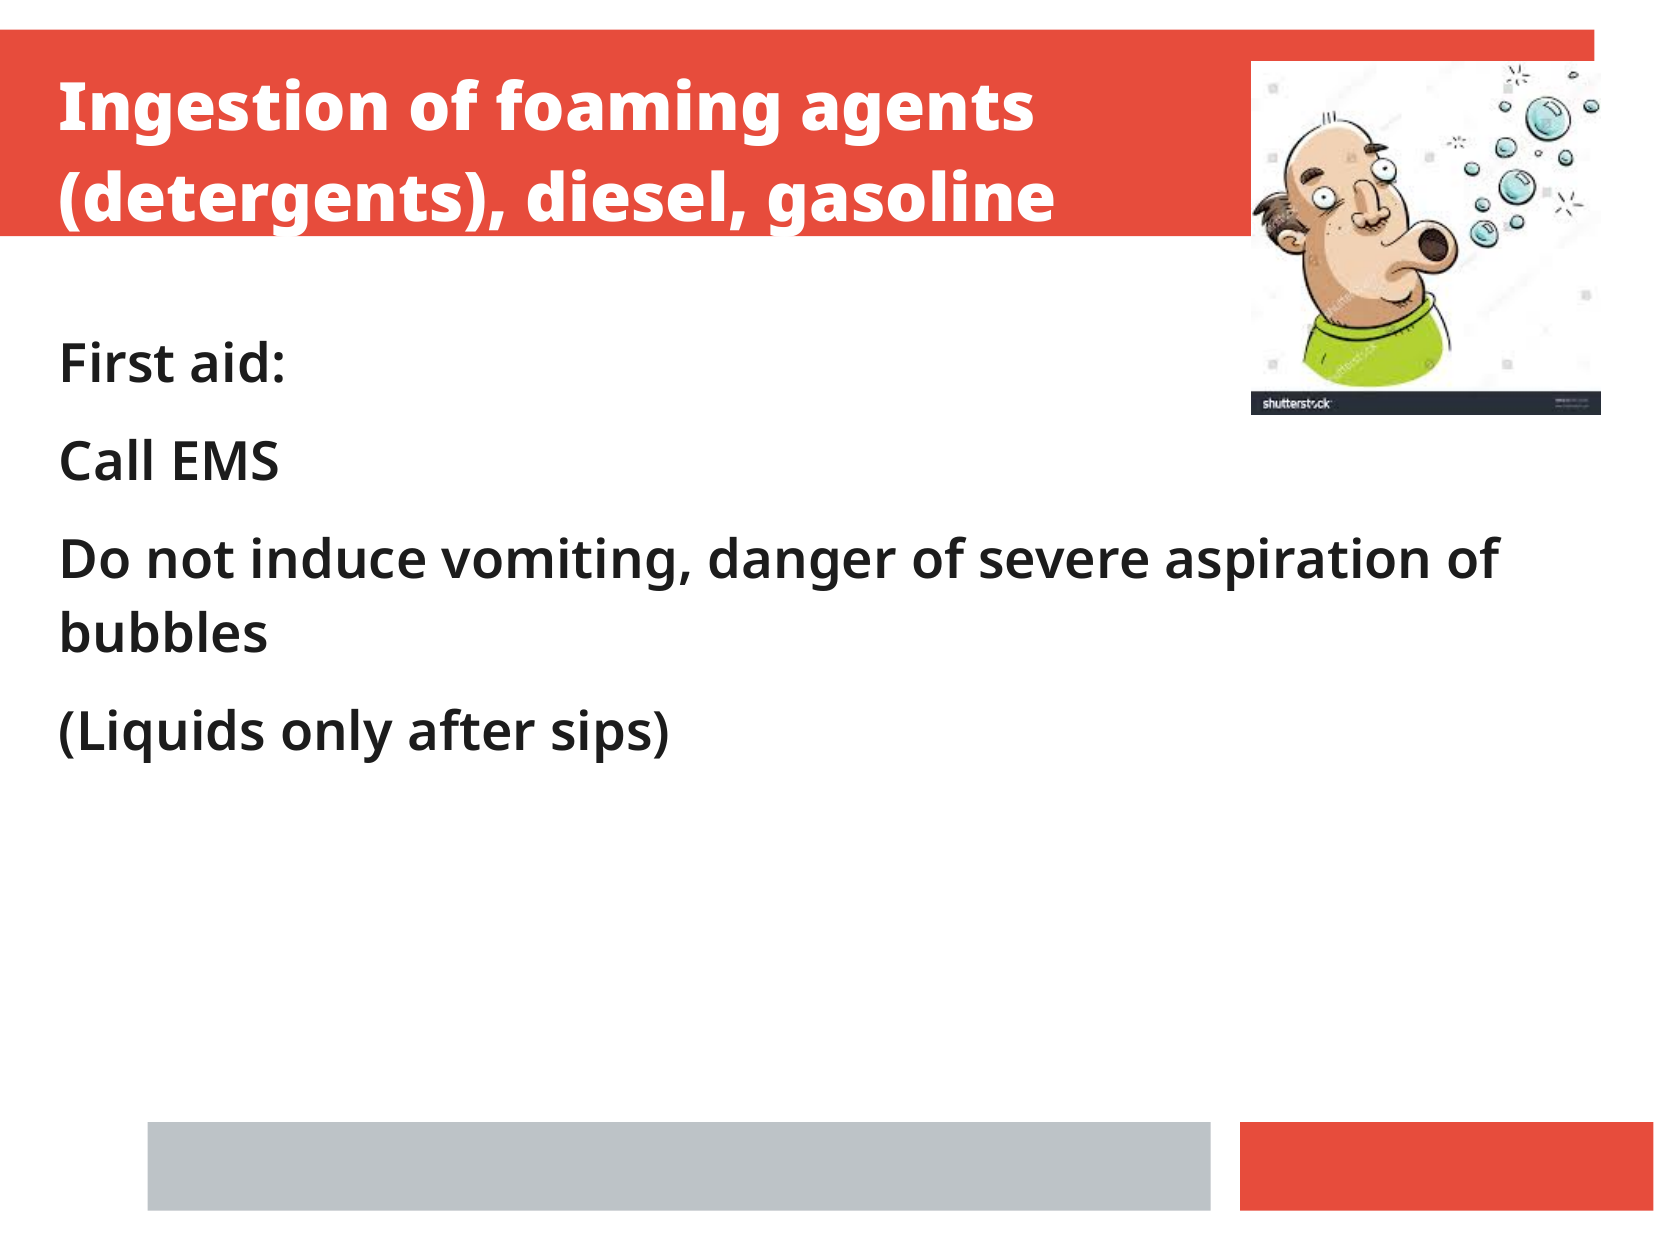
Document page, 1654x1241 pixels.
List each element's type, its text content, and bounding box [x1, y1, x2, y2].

picture [1251, 61, 1601, 416]
title Ingestion of foaming agents (detergents), diesel, gasoline [59, 59, 1595, 207]
list First aid: Call EMS Do not induce vomiting, danger of severe aspiration of bubbles (Liquids only after sips) [59, 324, 1565, 1093]
